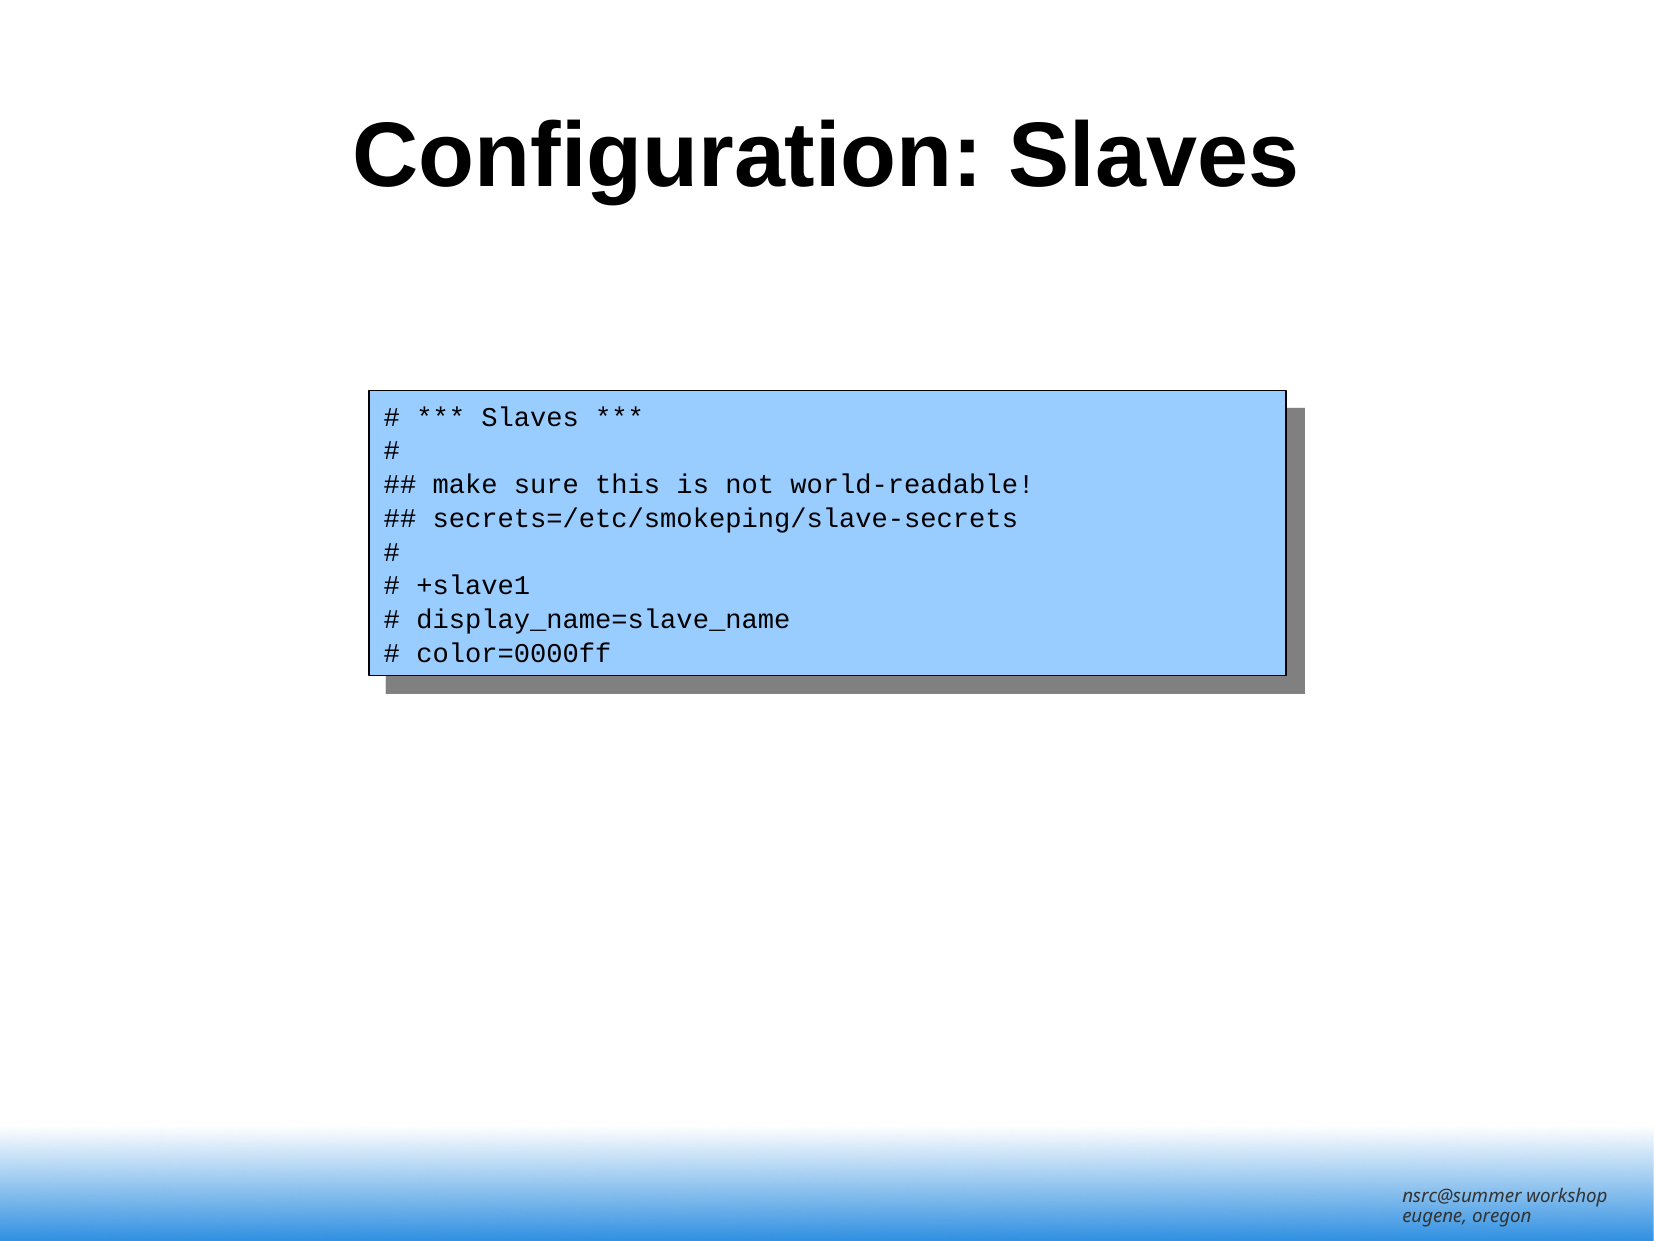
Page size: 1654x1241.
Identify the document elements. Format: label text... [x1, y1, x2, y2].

picture [0, 1124, 1654, 1241]
title Configuration: Slaves [82, 49, 1571, 257]
text_box # *** Slaves *** # ## make sure this is not world-readable! ## secrets=/etc/smokeping/slave-secrets # # +slave1 # display_name=slave_name # color=0000ff [369, 390, 1286, 676]
